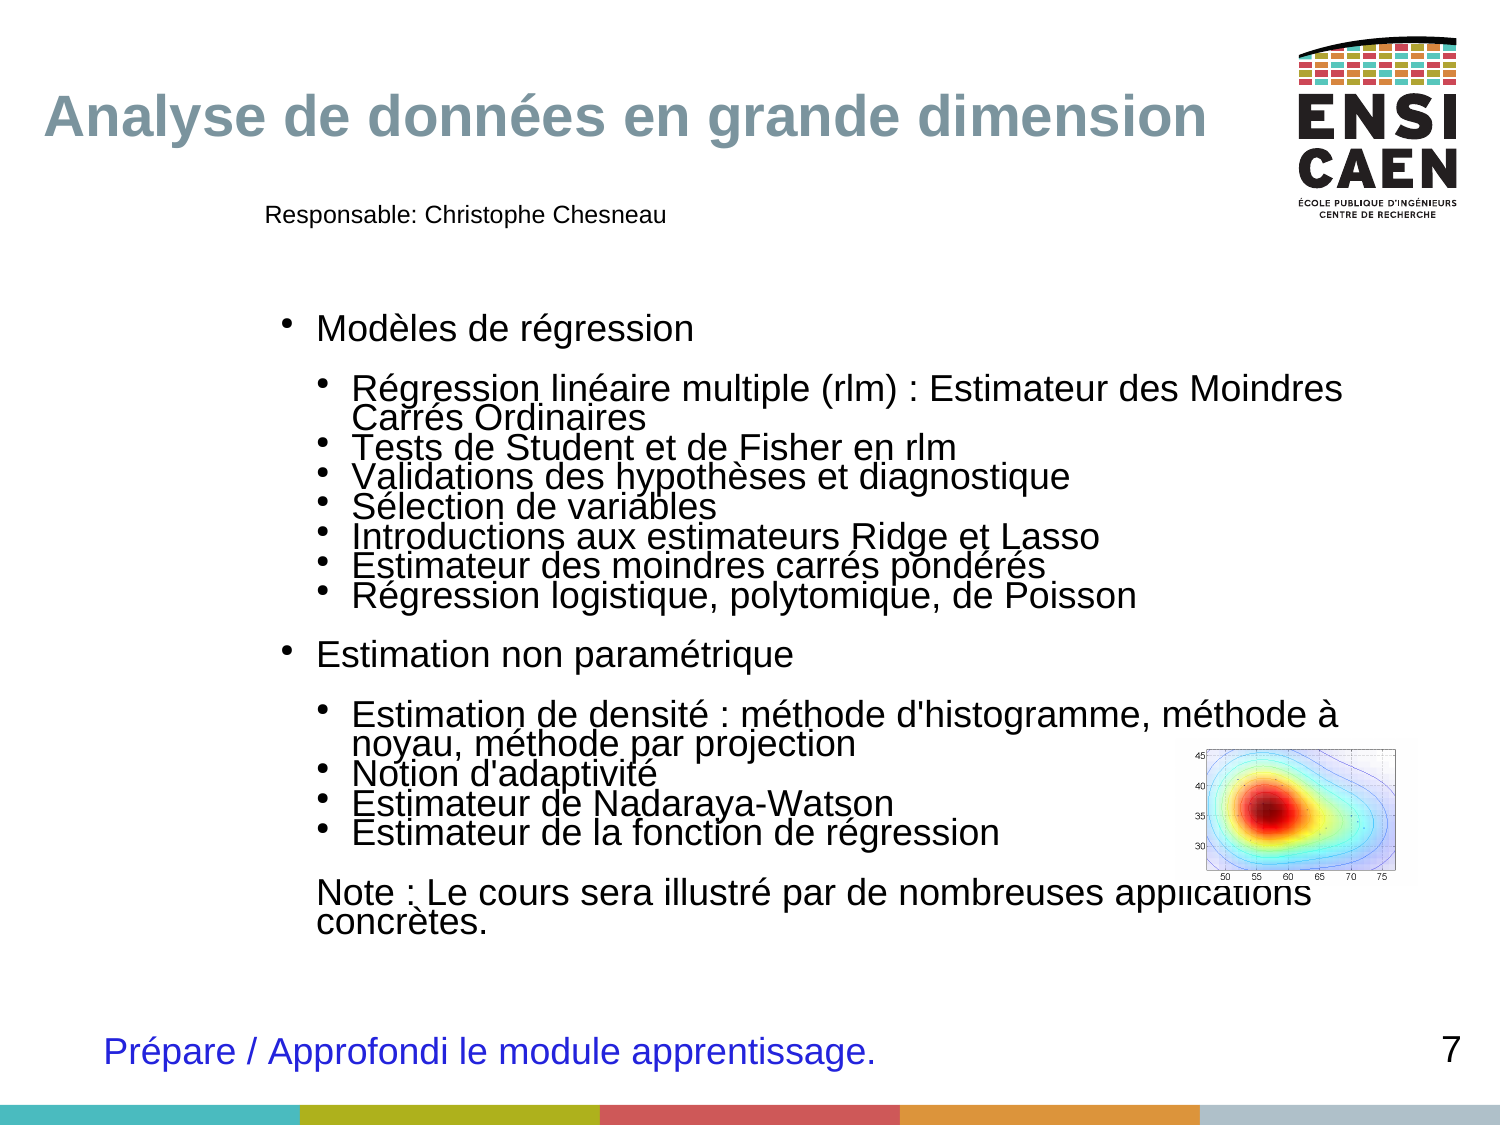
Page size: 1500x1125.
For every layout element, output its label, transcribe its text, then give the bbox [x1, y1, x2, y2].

title Analyse de données en grande dimension [0, 45, 1270, 200]
text_box Prépare / Approfondi le module apprentissage. [88, 1033, 892, 1094]
list Responsable: Christophe Chesneau [249, 199, 1474, 853]
text_box Modèles de régression Régression linéaire multiple (rlm) : Estimateur des Moindres Carrés Ordinaires Tests de Student et de Fisher en rlm Validations des hypothèses et diagnostique Sélection de variables Introductions aux estimateurs Ridge et Lasso Estimateur des moindres carrés pondérés Régression logistique, polytomique, de Poisson Estimation non paramétrique Estimation de densité : méthode d'histogramme, méthode à noyau, méthode par projection Notion d'adaptivité Estimateur de Nadaraya-Watson Estimateur de la fonction de régression Note : Le cours sera illustré par de nombreuses applications concrètes. [265, 265, 1447, 1008]
picture [1175, 738, 1418, 886]
